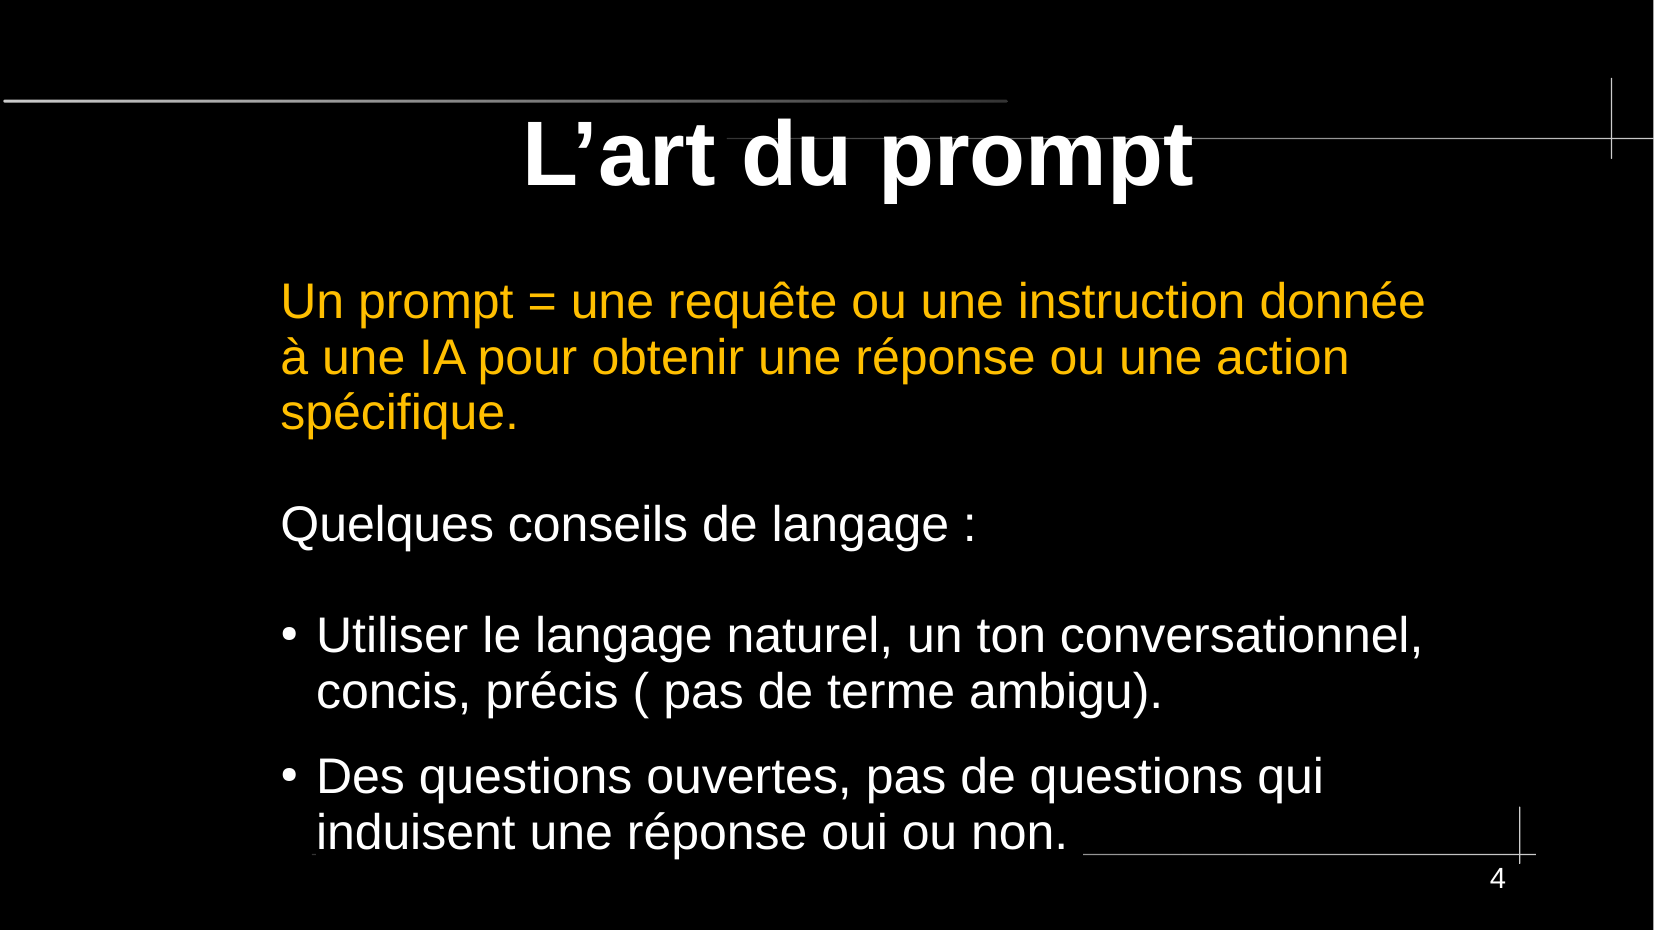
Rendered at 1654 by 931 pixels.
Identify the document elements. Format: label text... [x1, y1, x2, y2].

title L’art du prompt [88, 100, 1654, 207]
text_box Un prompt = une requête ou une instruction donnée à une IA pour obtenir une réponse ou une action spécifique. Quelques conseils de langage : Utiliser le langage naturel, un ton conversationnel, concis, précis ( pas de terme ambigu). Des questions ouvertes, pas de questions qui induisent une réponse oui ou non. [265, 265, 1447, 931]
